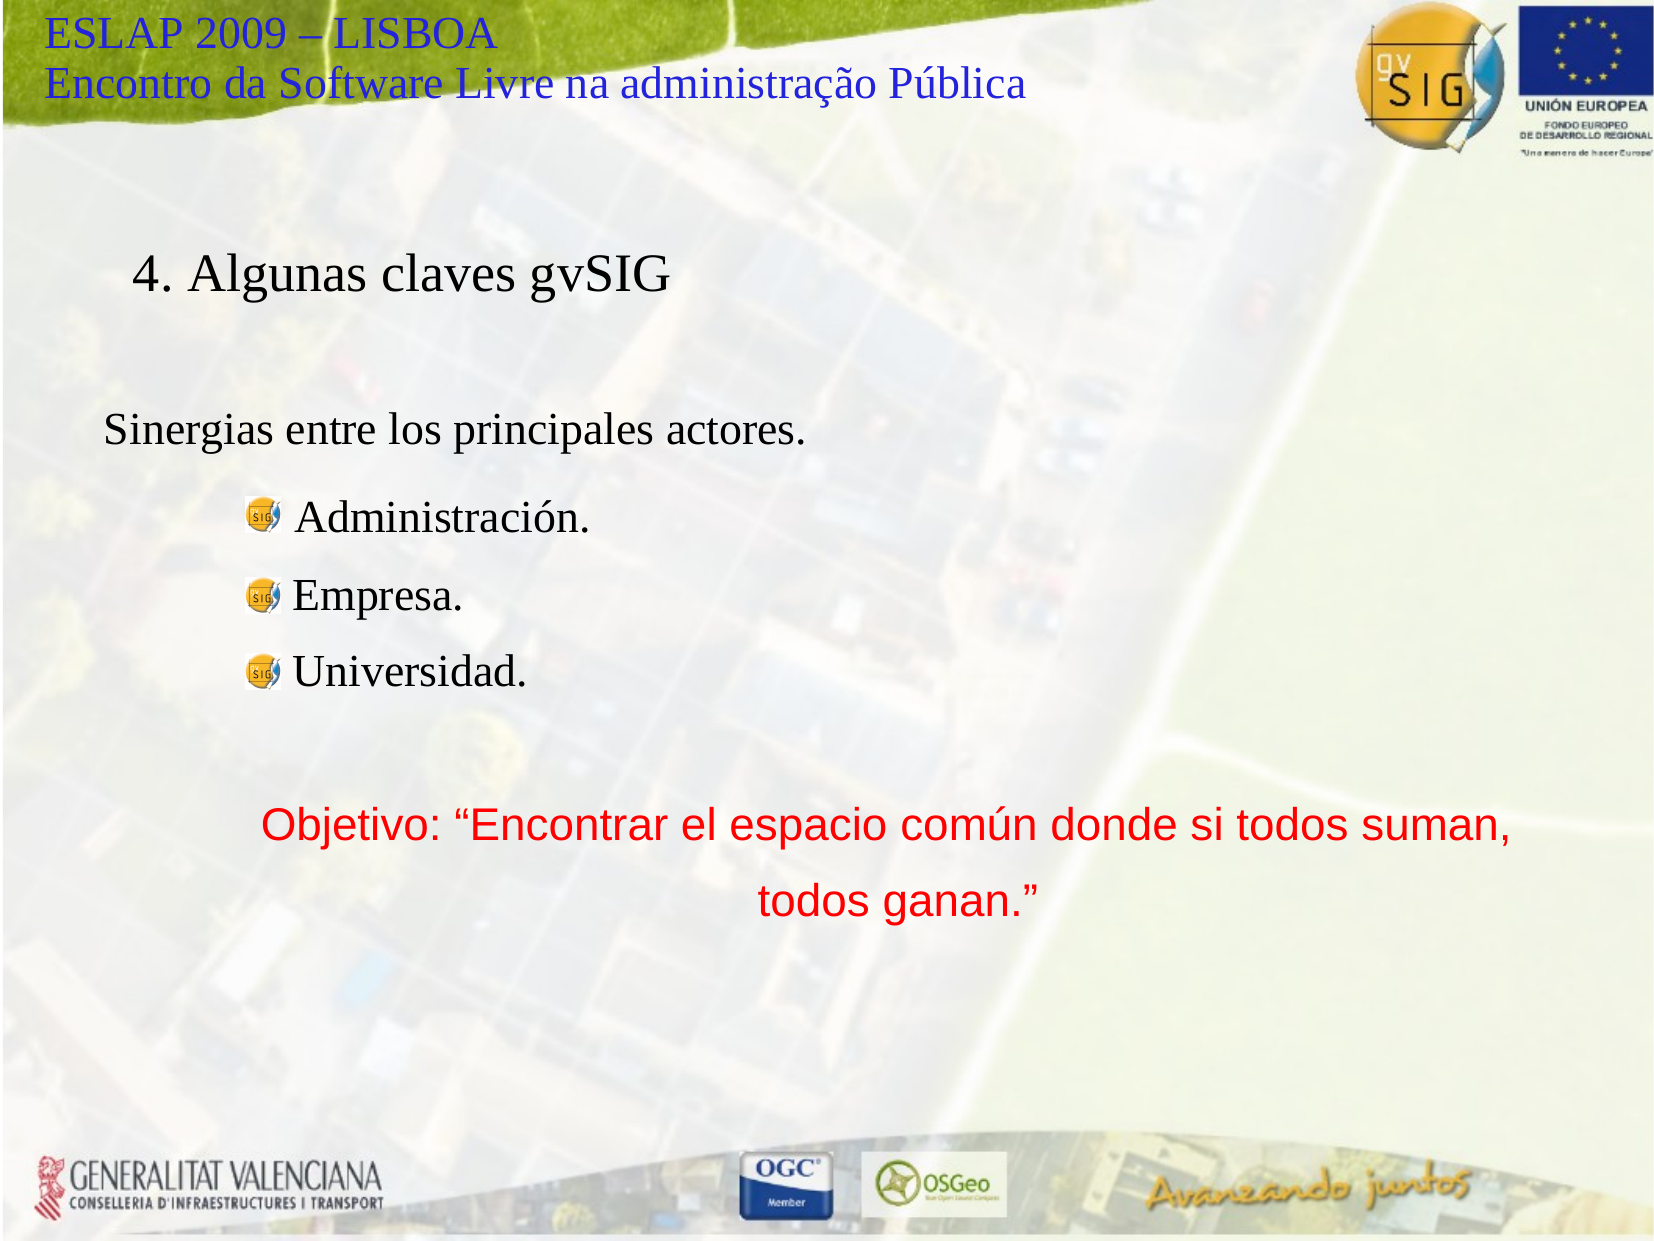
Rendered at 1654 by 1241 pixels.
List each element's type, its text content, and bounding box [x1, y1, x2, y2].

text_box Sinergias entre los principales actores. Administración. Empresa. Universidad. Objetivo: “Encontrar el espacio común donde si todos suman, todos ganan.” [89, 371, 1530, 935]
picture [2, 0, 1654, 1241]
text_box 4. Algunas claves gvSIG [118, 236, 688, 317]
